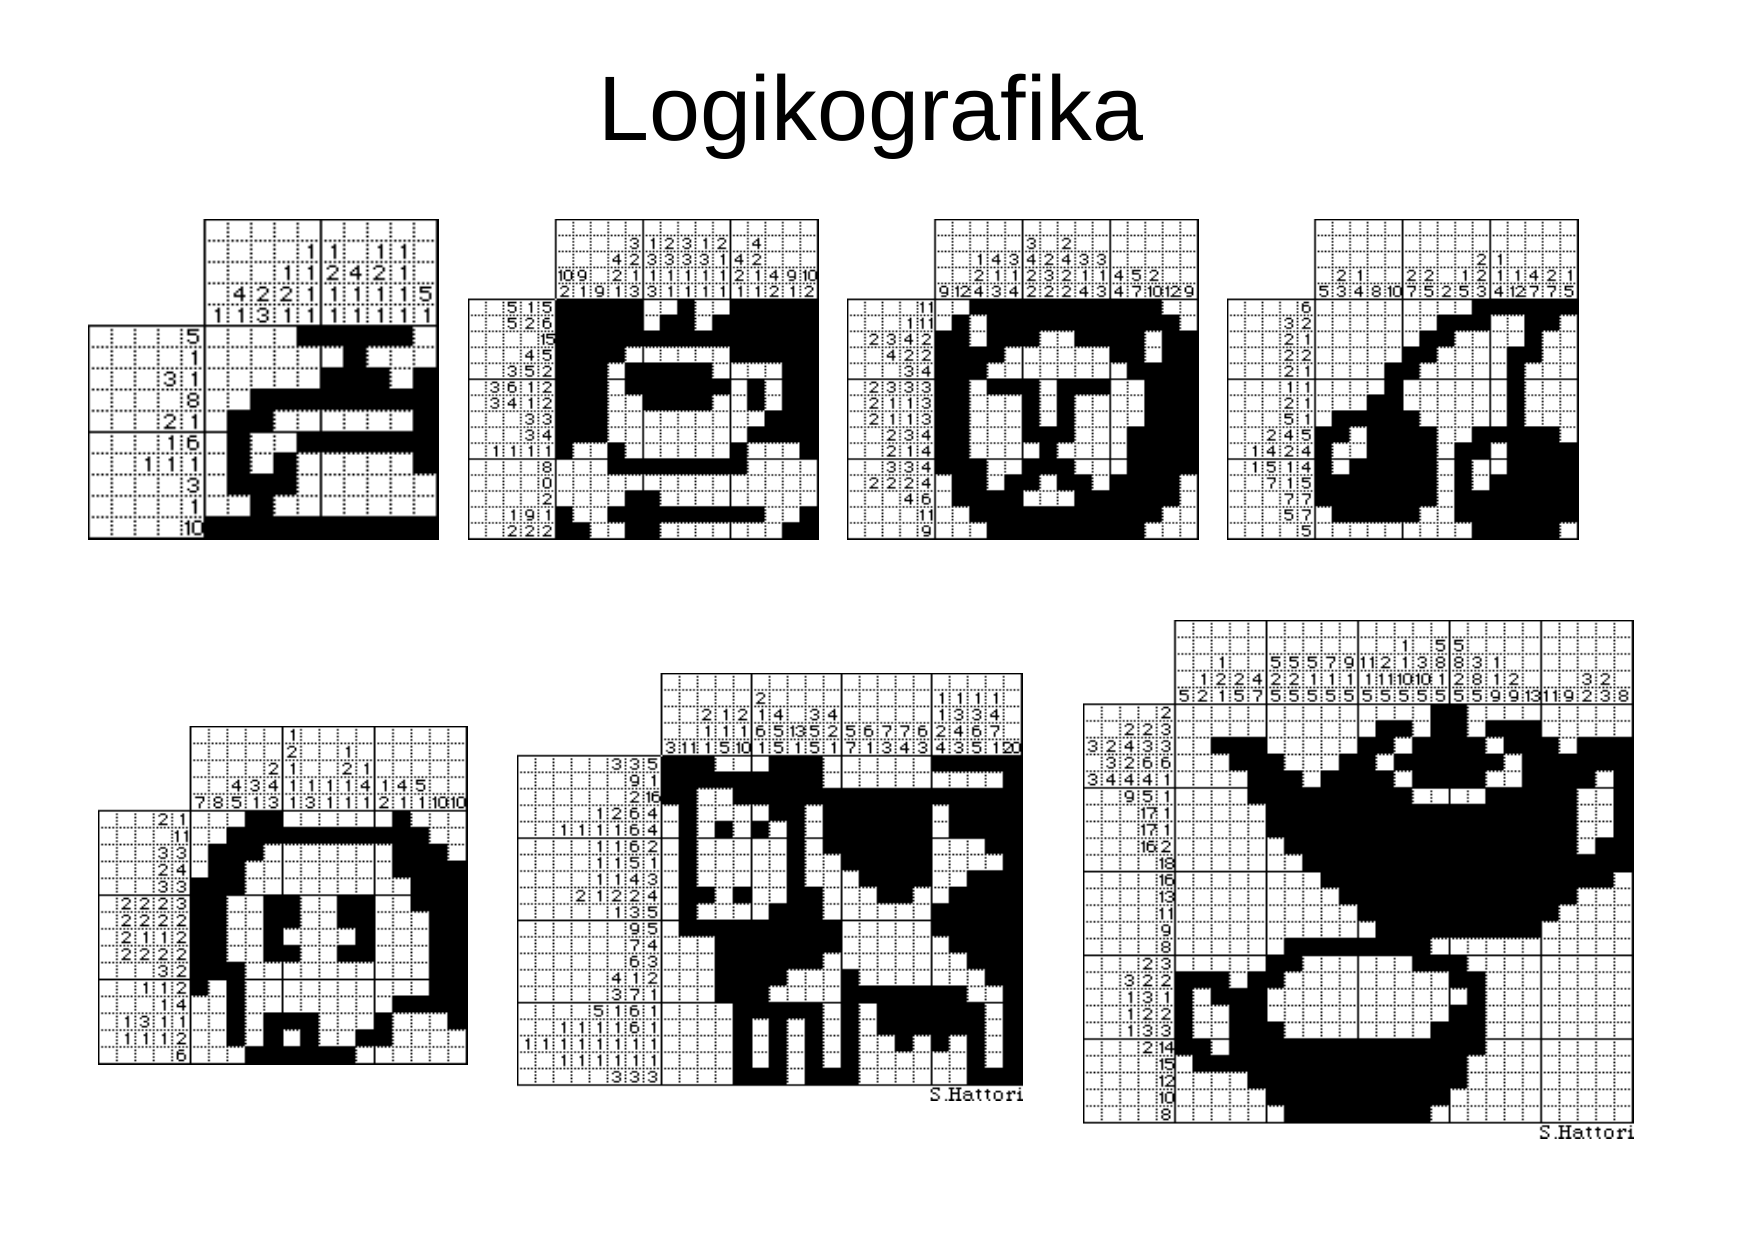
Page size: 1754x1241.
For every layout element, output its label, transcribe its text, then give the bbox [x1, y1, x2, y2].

picture [98, 726, 468, 1065]
picture [1083, 620, 1634, 1139]
picture [88, 219, 439, 540]
picture [1227, 219, 1579, 540]
title Logikografika [135, 51, 1608, 166]
picture [468, 219, 819, 540]
picture [847, 219, 1199, 540]
picture [517, 673, 1023, 1101]
